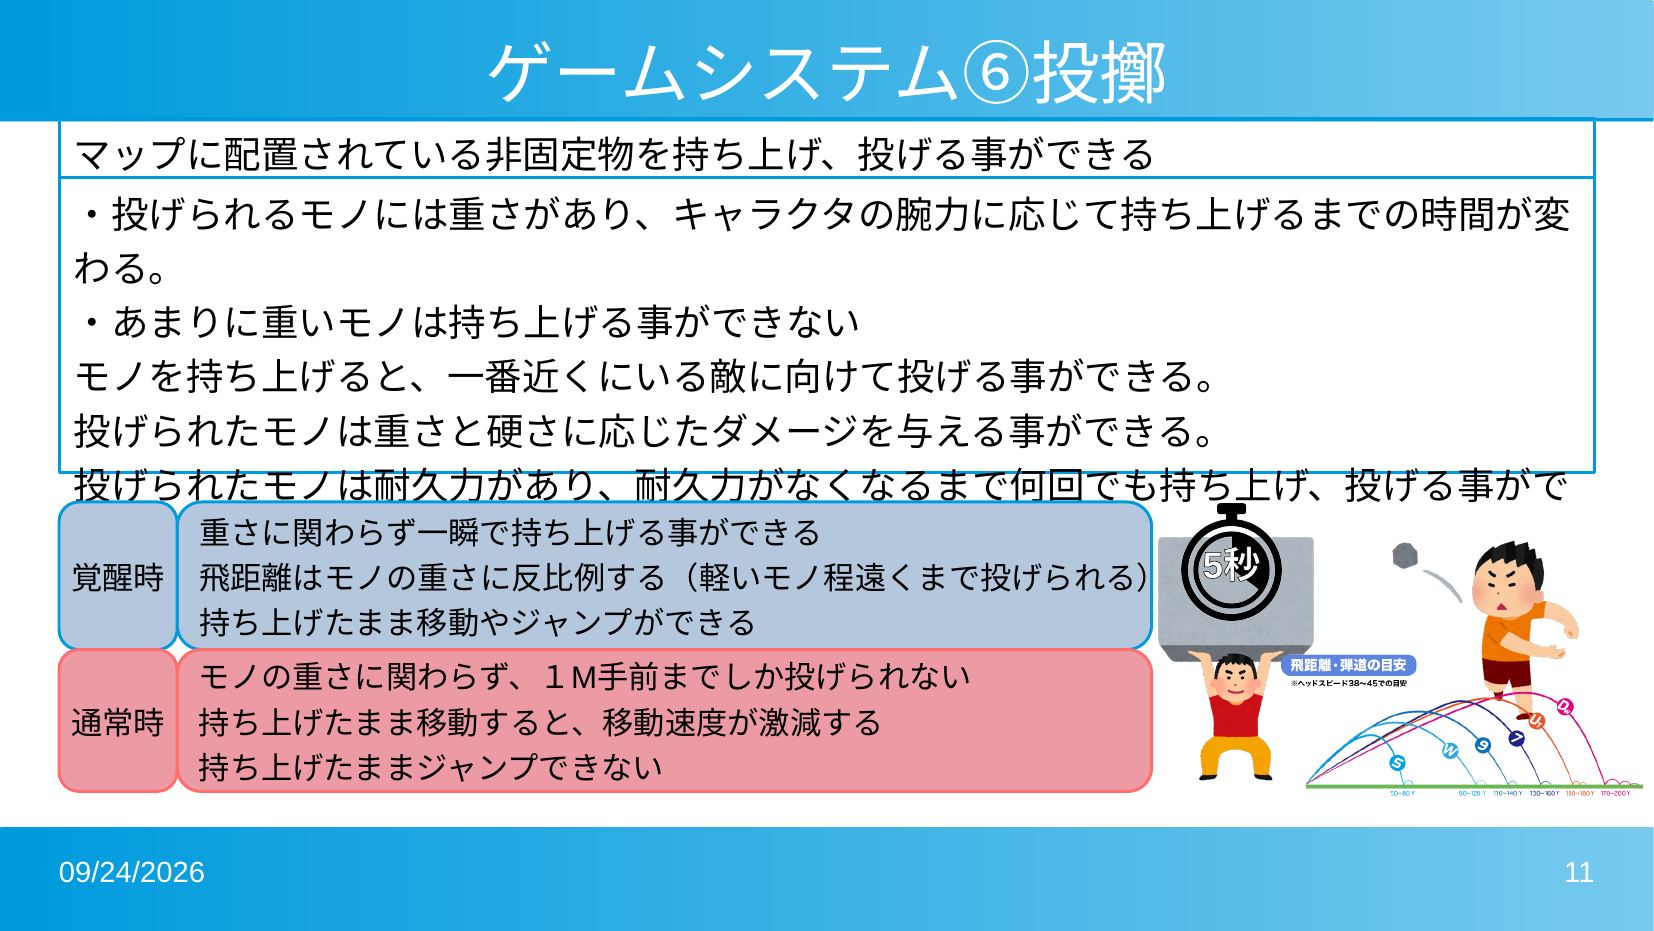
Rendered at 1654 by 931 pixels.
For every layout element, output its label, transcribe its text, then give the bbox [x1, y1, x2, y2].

text_box モノの重さに関わらず、１M手前までしか投げられない 持ち上げたまま移動すると、移動速度が激減する 持ち上げたままジャンプできない [177, 649, 1139, 792]
text_box ・投げられるモノには重さがあり、キャラクタの腕力に応じて持ち上げるまでの時間が変わる。 ・あまりに重いモノは持ち上げる事ができない モノを持ち上げると、一番近くにいる敵に向けて投げる事ができる。 投げられたモノは重さと硬さに応じたダメージを与える事ができる。 投げられたモノは耐久力があり、耐久力がなくなるまで何回でも持ち上げ、投げる事ができる [59, 177, 1595, 473]
text_box 通常時 [58, 649, 178, 792]
text_box 重さに関わらず一瞬で持ち上げる事ができる 飛距離はモノの重さに反比例する（軽いモノ程遠くまで投げられる） 持ち上げたまま移動やジャンプができる [177, 501, 1152, 649]
text_box マップに配置されている非固定物を持ち上げ、投げる事ができる [59, 118, 1595, 176]
text_box 覚醒時 [58, 501, 178, 650]
title ゲームシステム⑥投擲 [59, 29, 1595, 108]
picture [1129, 503, 1654, 798]
